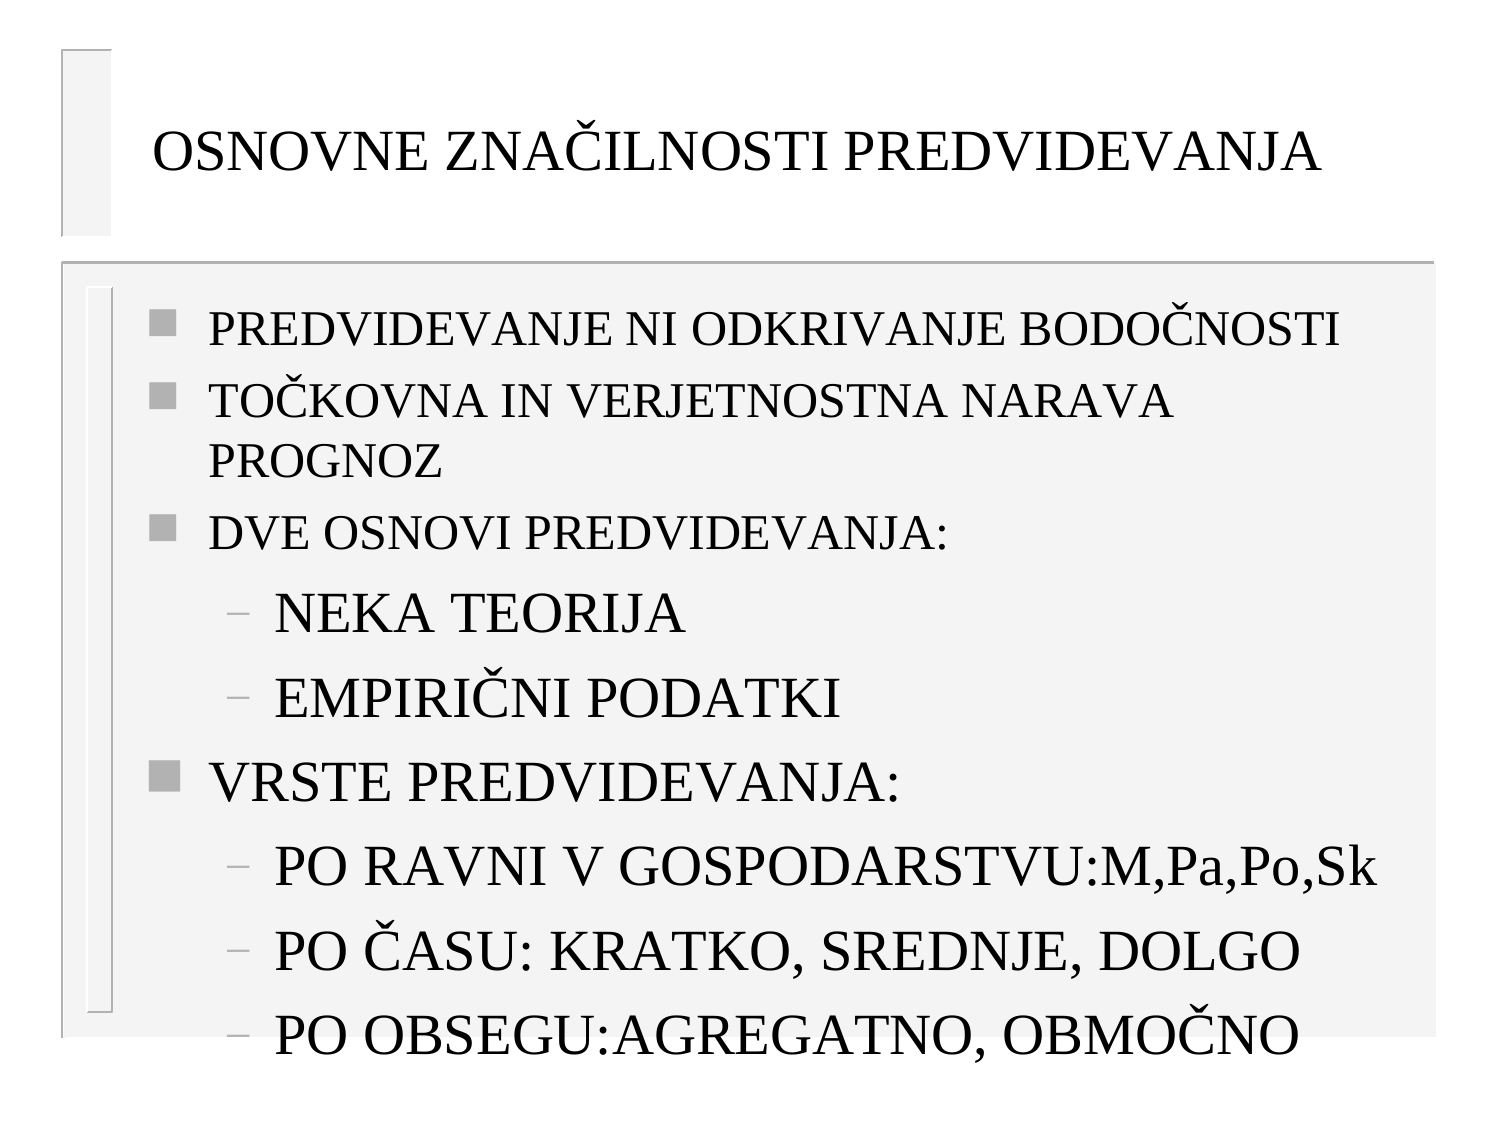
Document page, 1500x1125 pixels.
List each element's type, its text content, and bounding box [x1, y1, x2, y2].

list PREDVIDEVANJE NI ODKRIVANJE BODOČNOSTI TOČKOVNA IN VERJETNOSTNA NARAVA PROGNOZ DVE OSNOVI PREDVIDEVANJA: NEKA TEORIJA EMPIRIČNI PODATKI VRSTE PREDVIDEVANJA: PO RAVNI V GOSPODARSTVU:M,Pa,Po,Sk PO ČASU: KRATKO, SREDNJE, DOLGO PO OBSEGU:AGREGATNO, OBMOČNO [137, 287, 1413, 1075]
title OSNOVNE ZNAČILNOSTI PREDVIDEVANJA [137, 56, 1413, 238]
